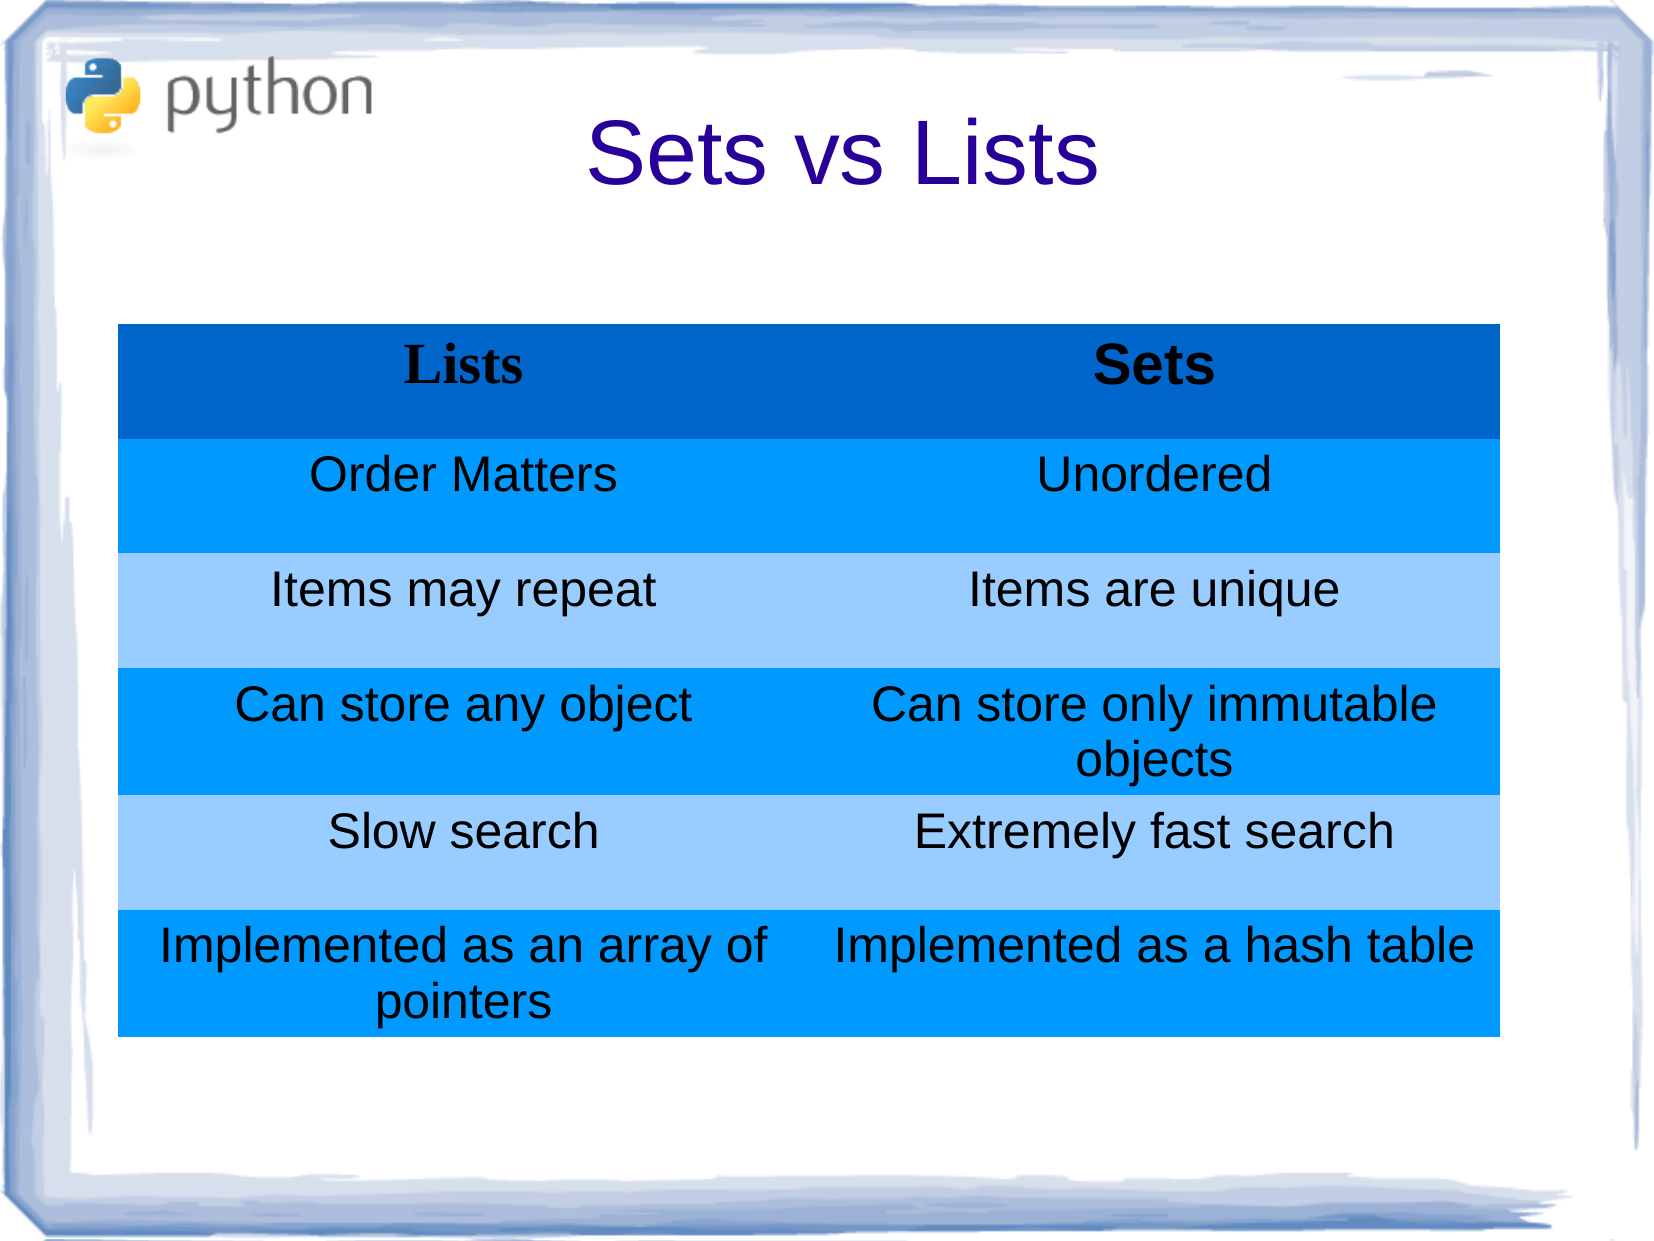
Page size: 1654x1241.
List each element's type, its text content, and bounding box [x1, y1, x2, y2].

table_cell Implemented as a hash table [809, 910, 1500, 1037]
picture [0, 0, 1654, 1241]
table_cell Items may repeat [118, 553, 809, 668]
title Sets vs Lists [82, 49, 1571, 257]
table_header Sets [809, 324, 1500, 439]
table_cell Order Matters [118, 439, 809, 553]
table_cell Slow search [118, 795, 809, 910]
table_cell Unordered [809, 439, 1500, 553]
table_header Lists [118, 324, 809, 439]
table_cell Extremely fast search [809, 795, 1500, 910]
table_cell Can store only immutable objects [809, 668, 1500, 795]
table_cell Can store any object [118, 668, 809, 795]
table_cell Implemented as an array of pointers [118, 910, 809, 1037]
table_cell Items are unique [809, 553, 1500, 668]
